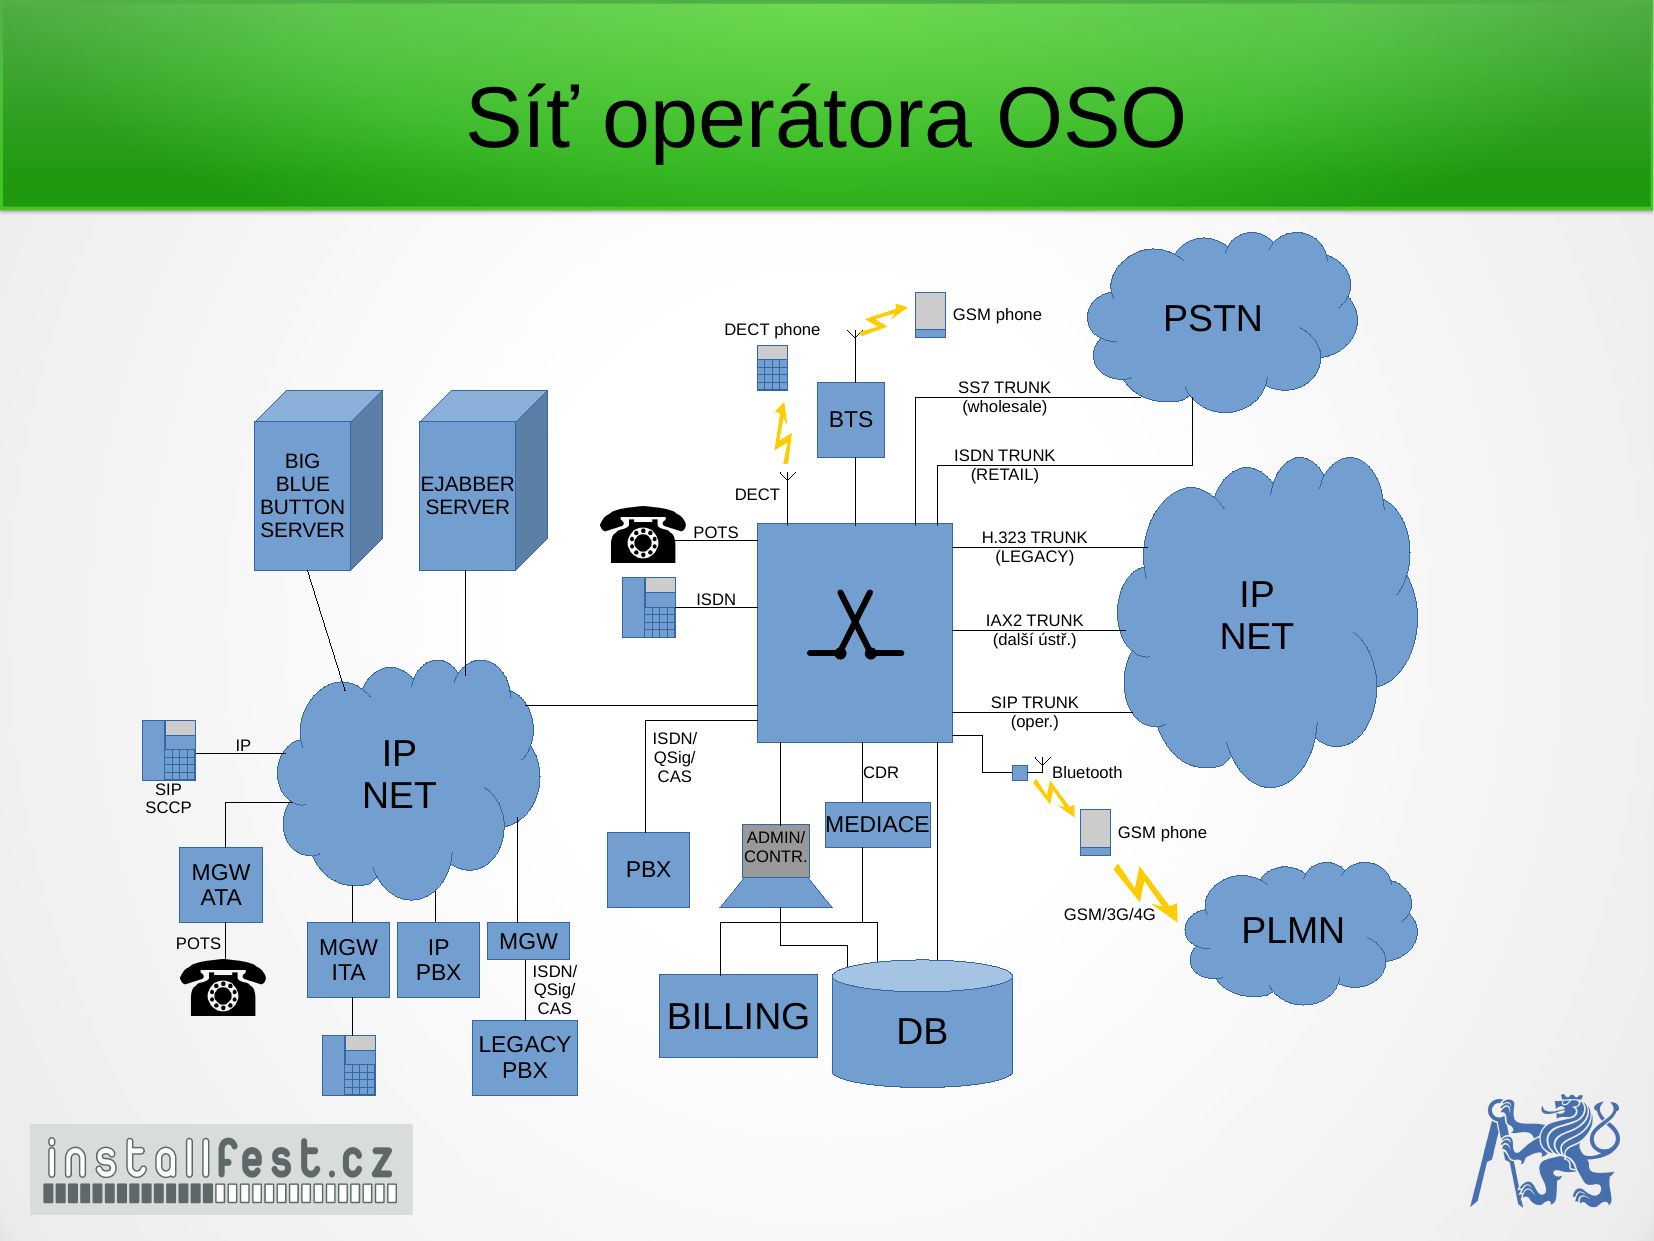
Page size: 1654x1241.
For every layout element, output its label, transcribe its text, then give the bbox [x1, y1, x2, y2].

text_box MGW ITA [307, 922, 390, 998]
text_box EJABBER SERVER [419, 422, 515, 571]
text_box ISDN TRUNK (RETAIL) [945, 442, 1066, 488]
text_box [757, 353, 788, 391]
text_box [1080, 809, 1111, 856]
text_box [858, 303, 908, 337]
text_box [1113, 863, 1178, 923]
text_box [322, 1035, 376, 1096]
text_box Bluetooth [1027, 750, 1148, 796]
picture [1470, 1094, 1620, 1208]
text_box DECT [727, 480, 788, 511]
text_box LEGACY PBX [472, 1020, 578, 1096]
text_box [757, 523, 953, 743]
text_box BILLING [659, 974, 818, 1058]
text_box SIP TRUNK (oper.) [975, 690, 1096, 736]
text_box PSTN [1087, 232, 1358, 413]
text_box ADMIN/ CONTR. [749, 825, 803, 871]
text_box ISDN/ QSig/ CAS [495, 945, 616, 1036]
text_box [1012, 765, 1027, 781]
text_box SS7 TRUNK (wholesale) [945, 375, 1066, 421]
text_box IP PBX [397, 922, 480, 998]
picture [30, 1124, 413, 1215]
picture [180, 959, 266, 1017]
text_box IAX2 TRUNK (další ústř.) [975, 607, 1096, 653]
text_box [915, 292, 937, 338]
text_box ISDN [682, 585, 750, 616]
text_box POTS [164, 930, 233, 957]
text_box [1033, 778, 1075, 818]
text_box ISDN/ QSig/ CAS [615, 712, 736, 803]
text_box [142, 720, 196, 781]
text_box GSM phone [1102, 810, 1223, 856]
text_box BTS [817, 382, 885, 458]
text_box IP NET [1117, 457, 1418, 788]
text_box CDR [854, 750, 908, 796]
text_box MEDIACE [825, 802, 931, 848]
text_box DB [832, 978, 1013, 1088]
text_box POTS [682, 517, 750, 548]
text_box PLMN [1184, 862, 1418, 1006]
text_box SIP SCCP [134, 772, 203, 825]
text_box IP NET [277, 660, 541, 901]
text_box BIG BLUE BUTTON SERVER [254, 422, 350, 571]
text_box [622, 577, 676, 638]
text_box GSM/3G/4G [1050, 892, 1171, 938]
picture [600, 506, 686, 563]
text_box MGW ATA [179, 847, 263, 923]
text_box DECT phone [712, 307, 833, 353]
text_box IP [209, 731, 278, 762]
text_box [774, 401, 792, 465]
text_box GSM phone [937, 292, 1058, 338]
text_box MGW [487, 922, 570, 960]
text_box [719, 824, 833, 908]
text_box PBX [607, 832, 690, 908]
title Síť operátora OSO [82, 47, 1571, 189]
text_box H.323 TRUNK (LEGACY) [975, 525, 1096, 571]
